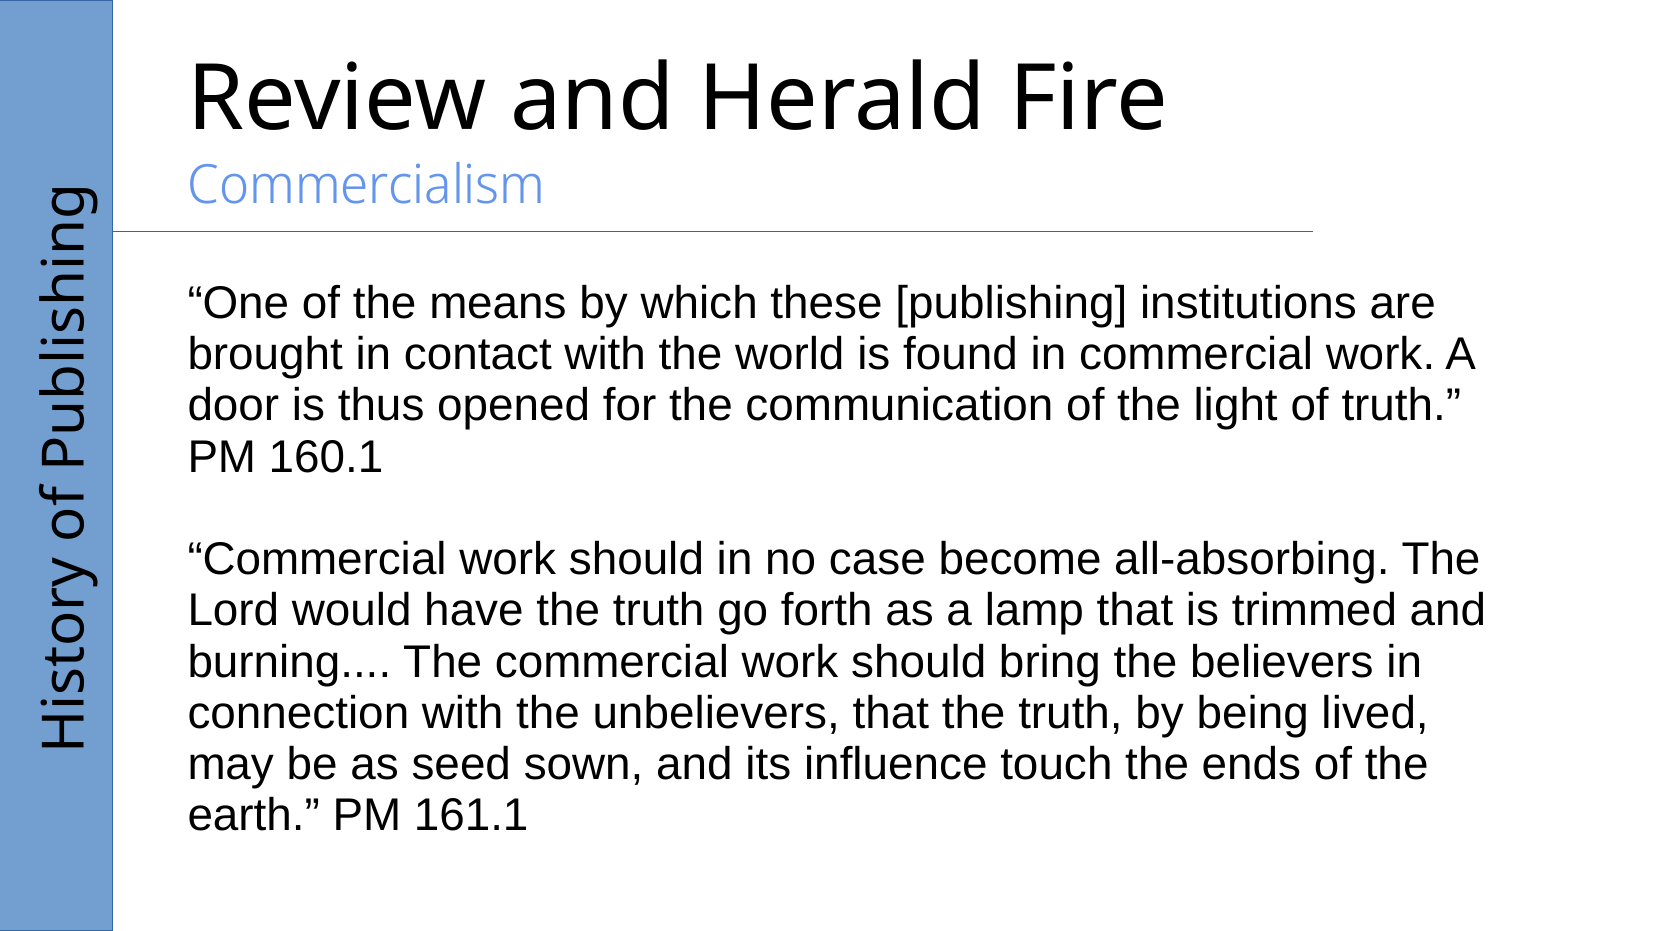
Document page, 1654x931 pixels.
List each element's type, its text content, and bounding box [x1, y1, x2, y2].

text_box [0, 0, 113, 931]
title Commercialism [187, 125, 1571, 239]
text_box “One of the means by which these [publishing] institutions are brought in contact with the world is found in commercial work. A door is thus opened for the communication of the light of truth.” PM 160.1 “Commercial work should in no case become all-absorbing. The Lord would have the truth go forth as a lamp that is trimmed and burning.... The commercial work should bring the believers in connection with the unbelievers, that the truth, by being lived, may be as seed sown, and its influence touch the ends of the earth.” PM 161.1 [187, 276, 1501, 865]
title Review and Herald Fire [187, 33, 1571, 125]
text_box History of Publishing [13, 37, 105, 901]
